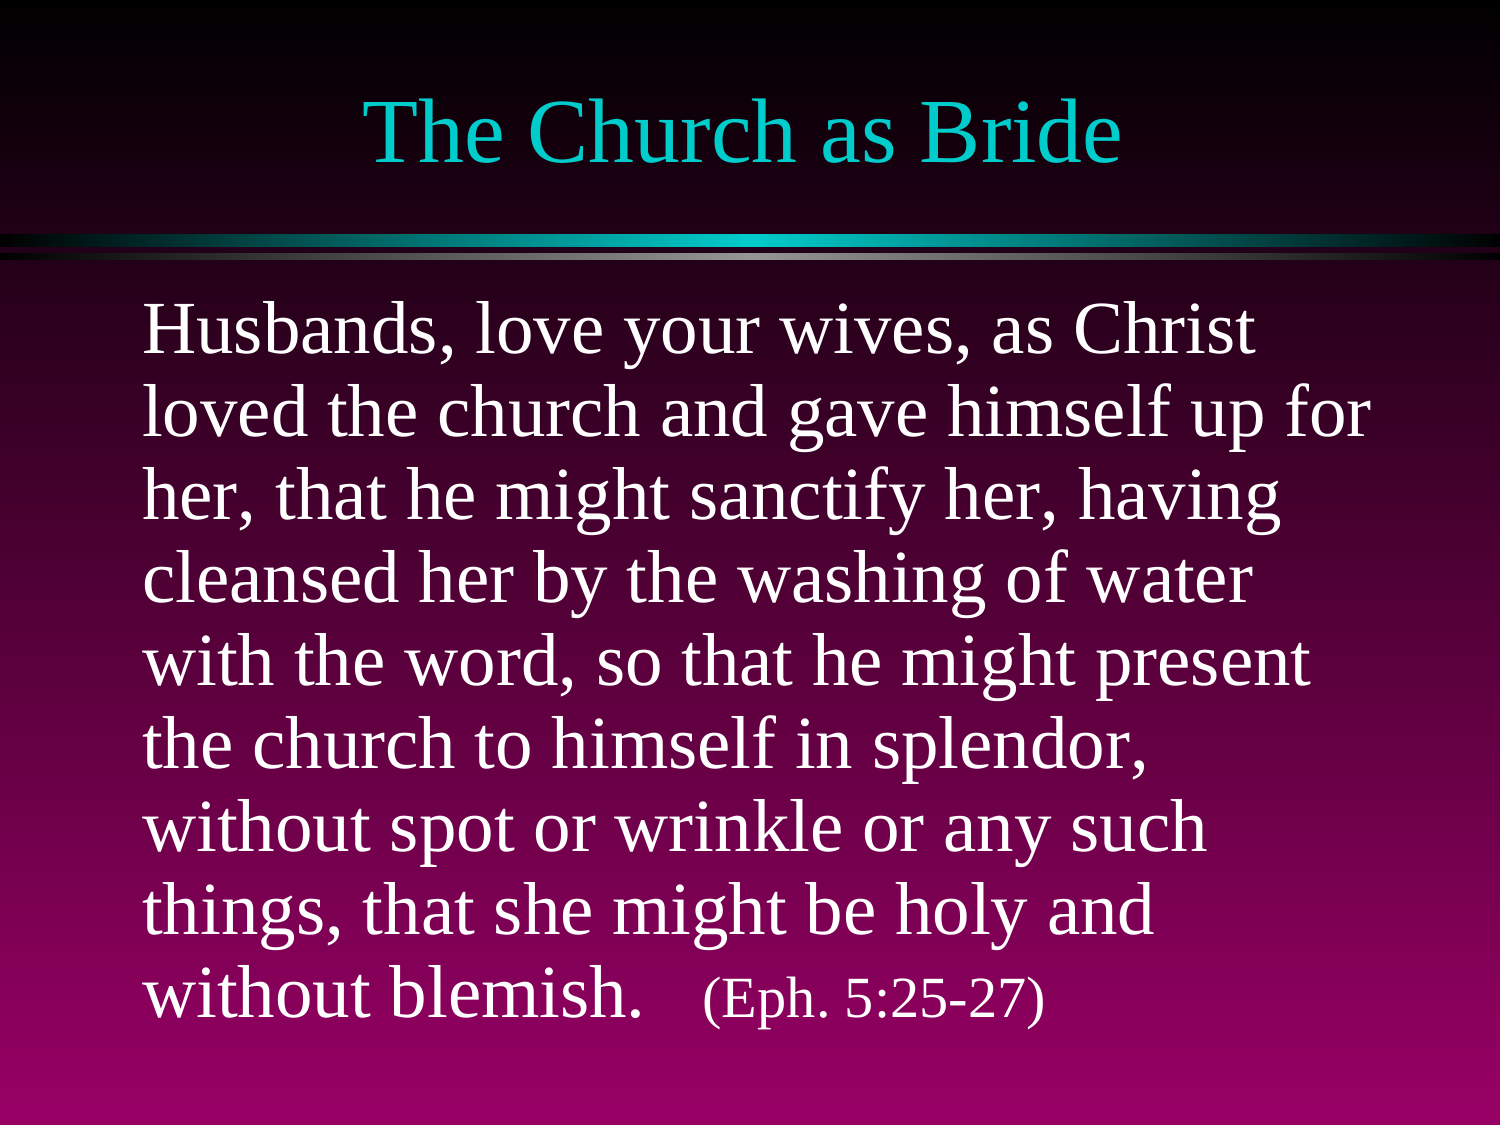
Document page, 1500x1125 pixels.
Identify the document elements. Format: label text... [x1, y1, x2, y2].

title The Church as Bride [99, 44, 1388, 218]
text_box Husbands, love your wives, as Christ loved the church and gave himself up for her, that he might sanctify her, having cleansed her by the washing of water with the word, so that he might present the church to himself in splendor, without spot or wrinkle or any such things, that she might be holy and without blemish. (Eph. 5:25-27) [127, 279, 1391, 1042]
